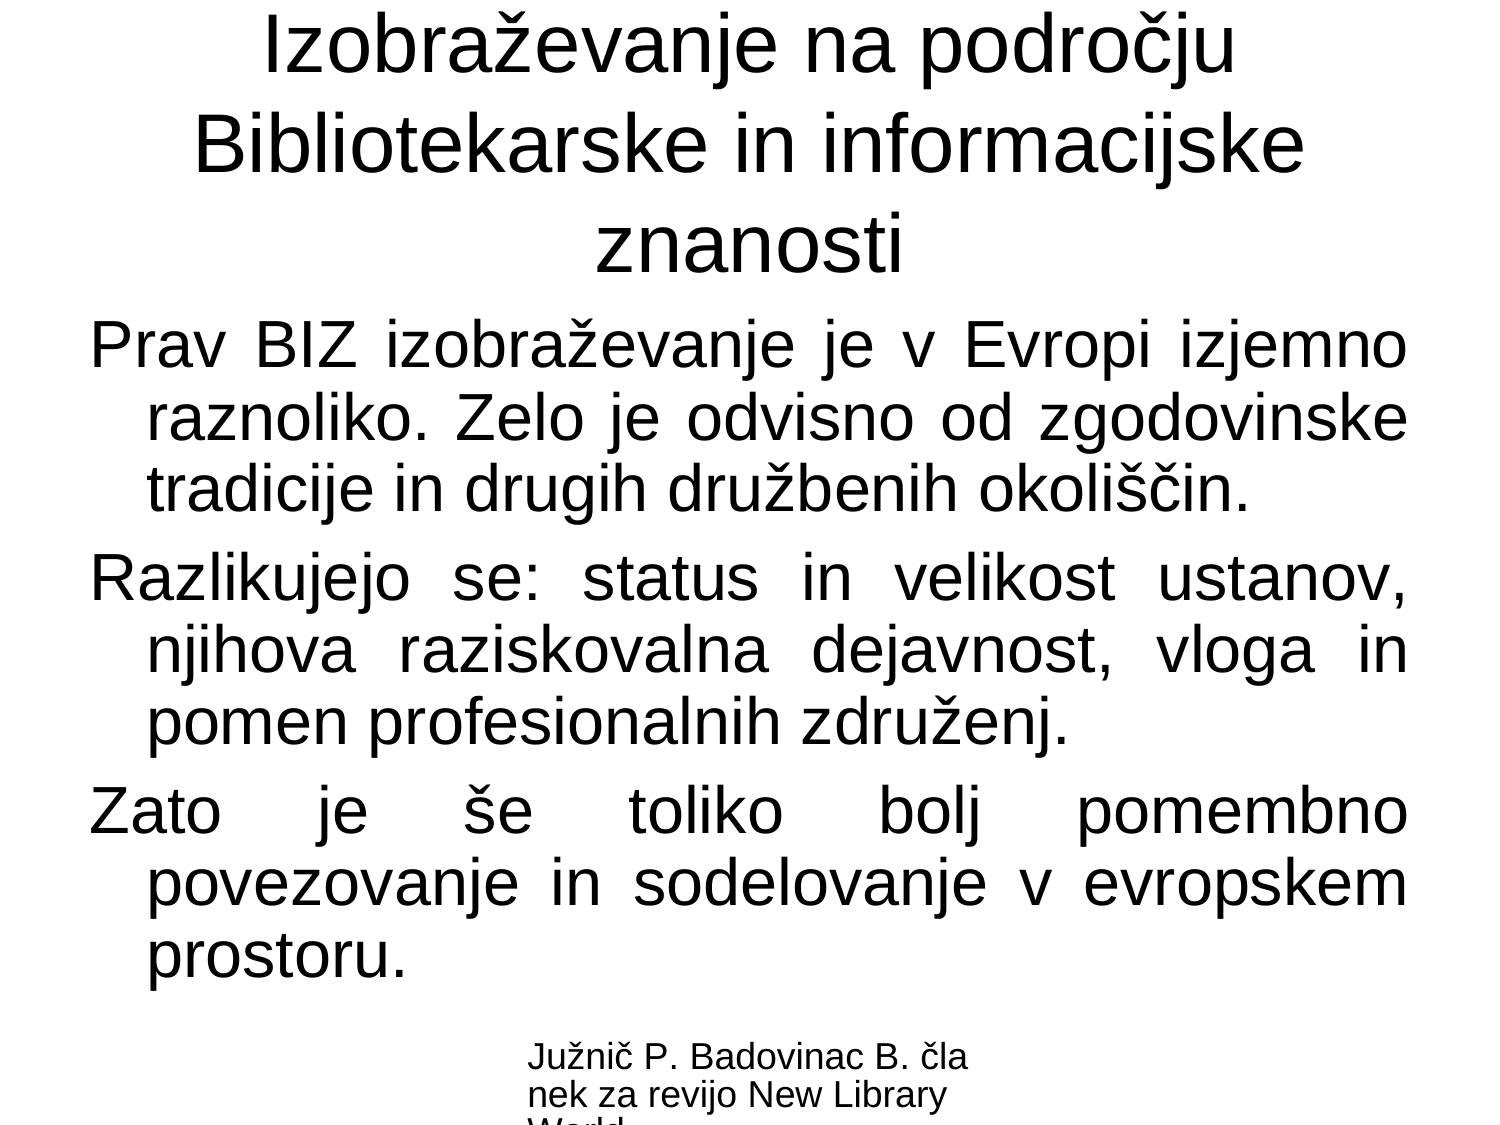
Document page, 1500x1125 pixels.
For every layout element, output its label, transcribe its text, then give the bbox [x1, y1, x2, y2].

list Prav BIZ izobraževanje je v Evropi izjemno raznoliko. Zelo je odvisno od zgodovinske tradicije in drugih družbenih okoliščin. Razlikujejo se: status in velikost ustanov, njihova raziskovalna dejavnost, vloga in pomen profesionalnih združenj. Zato je še toliko bolj pomembno povezovanje in sodelovanje v evropskem prostoru. [75, 302, 1426, 1005]
title Izobraževanje na področju Bibliotekarske in informacijske znanosti [75, 0, 1426, 297]
